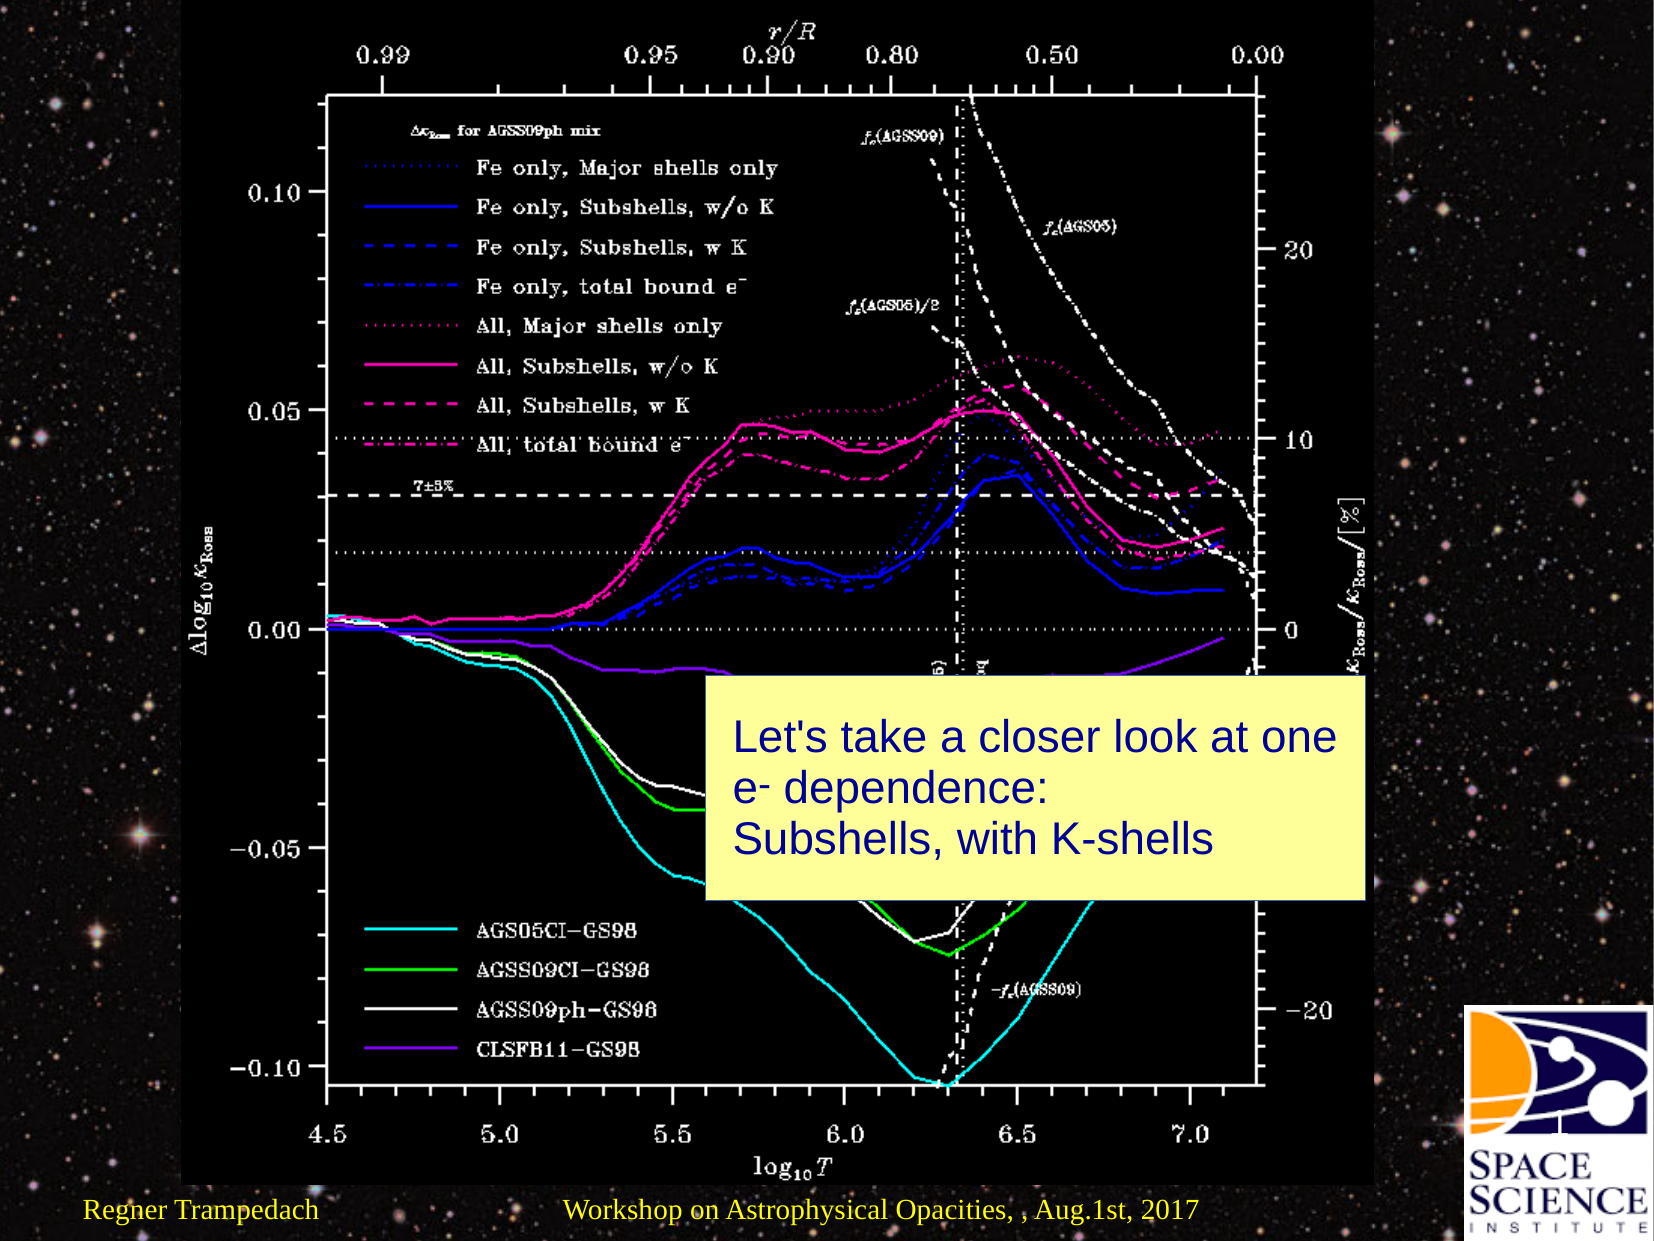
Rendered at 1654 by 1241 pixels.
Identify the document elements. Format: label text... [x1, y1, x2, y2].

picture [0, 0, 1654, 1241]
text_box Let's take a closer look at one e- dependence: Subshells, with K-shells [705, 675, 1366, 901]
